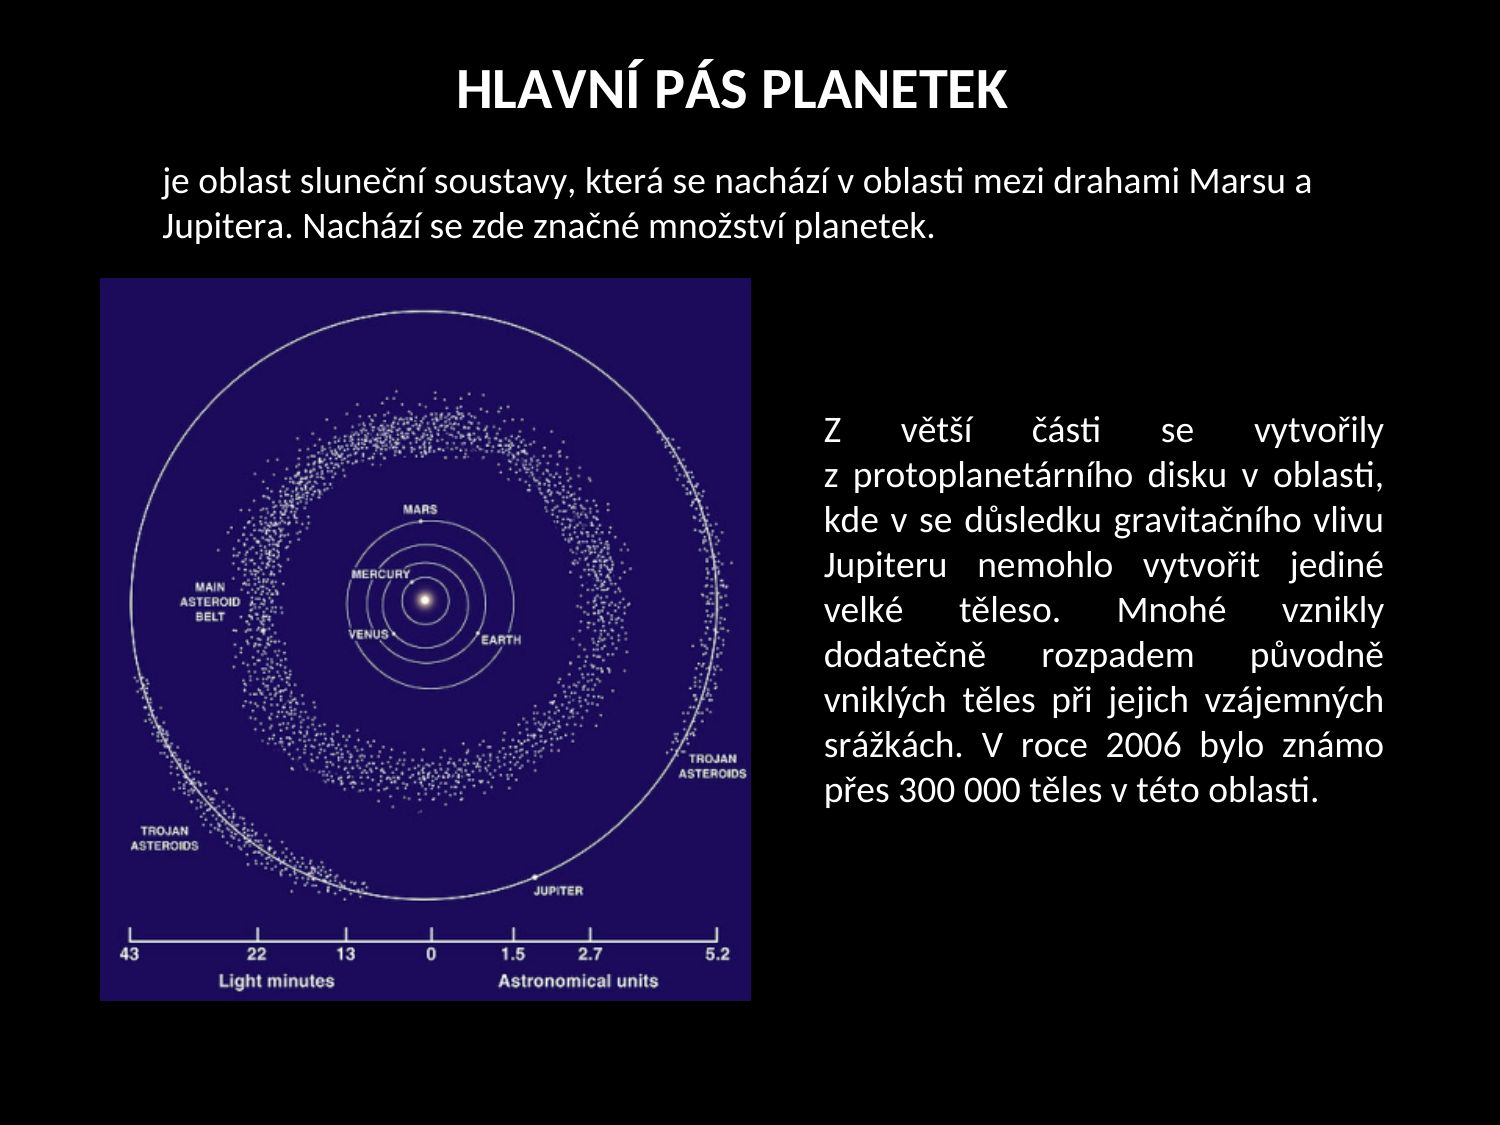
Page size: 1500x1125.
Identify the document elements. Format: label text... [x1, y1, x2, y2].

text_box Z větší části se vytvořily z protoplanetárního disku v oblasti, kde v se důsledku gravitačního vlivu Jupiteru nemohlo vytvořit jediné velké těleso. Mnohé vznikly dodatečně rozpadem původně vniklých těles při jejich vzájemných srážkách. V roce 2006 bylo známo přes 300 000 těles v této oblasti. [809, 397, 1400, 818]
text_box HLAVNÍ PÁS PLANETEK [441, 42, 1024, 129]
picture [100, 278, 751, 1002]
text_box je oblast sluneční soustavy, která se nachází v oblasti mezi drahami Marsu a Jupitera. Nachází se zde značné množství planetek. [147, 148, 1329, 255]
